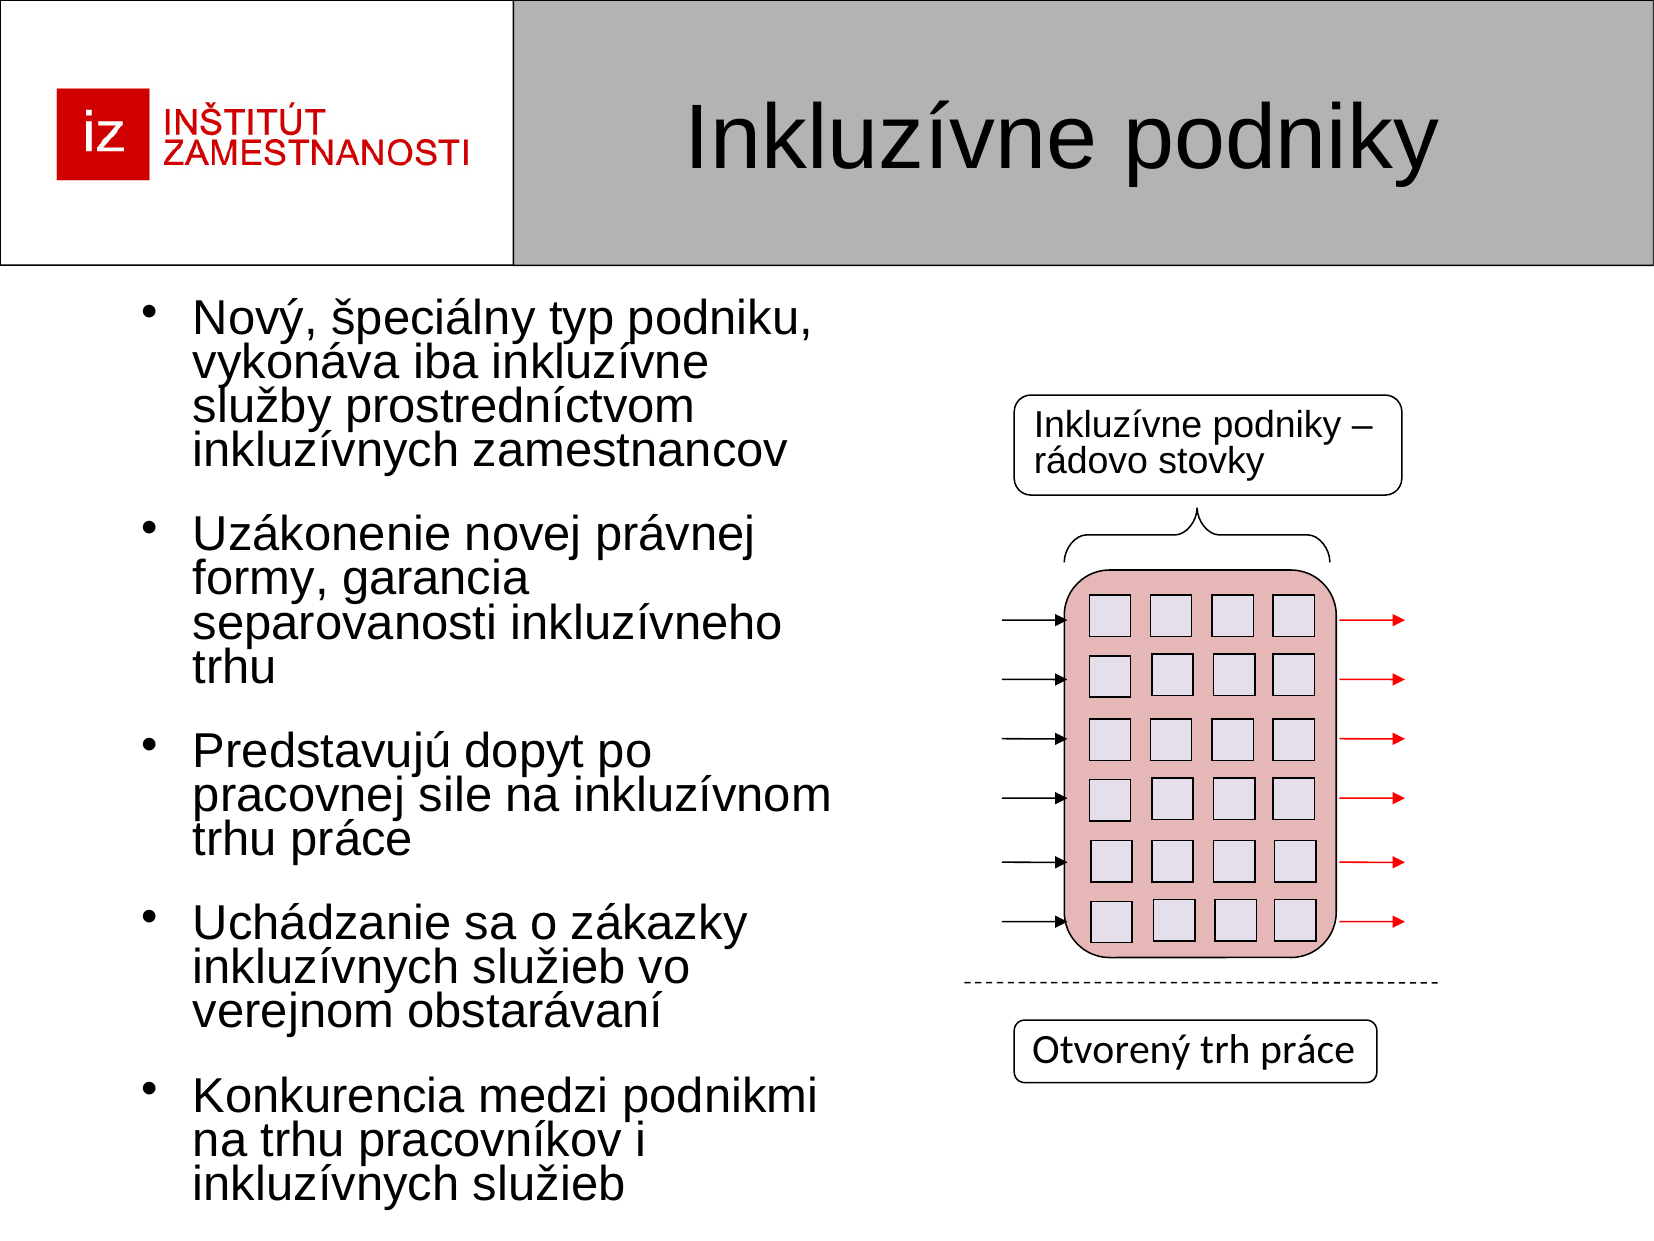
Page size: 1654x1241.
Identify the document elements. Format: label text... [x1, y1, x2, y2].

text_box Otvorený trh práce [1014, 1020, 1377, 1083]
picture [5, 7, 512, 256]
list Nový, špeciálny typ podniku, vykonáva iba inkluzívne služby prostredníctvom inkluzívnych zamestnancov Uzákonenie novej právnej formy, garancia separovanosti inkluzívneho trhu Predstavujú dopyt po pracovnej sile na inkluzívnom trhu práce Uchádzanie sa o zákazky inkluzívnych služieb vo verejnom obstarávaní Konkurencia medzi podnikmi na trhu pracovníkov i inkluzívnych služieb [124, 282, 840, 1211]
text_box Inkluzívne podniky – rádovo stovky [1014, 395, 1402, 496]
text_box [1064, 570, 1337, 958]
title Inkluzívne podniky [560, 37, 1565, 229]
